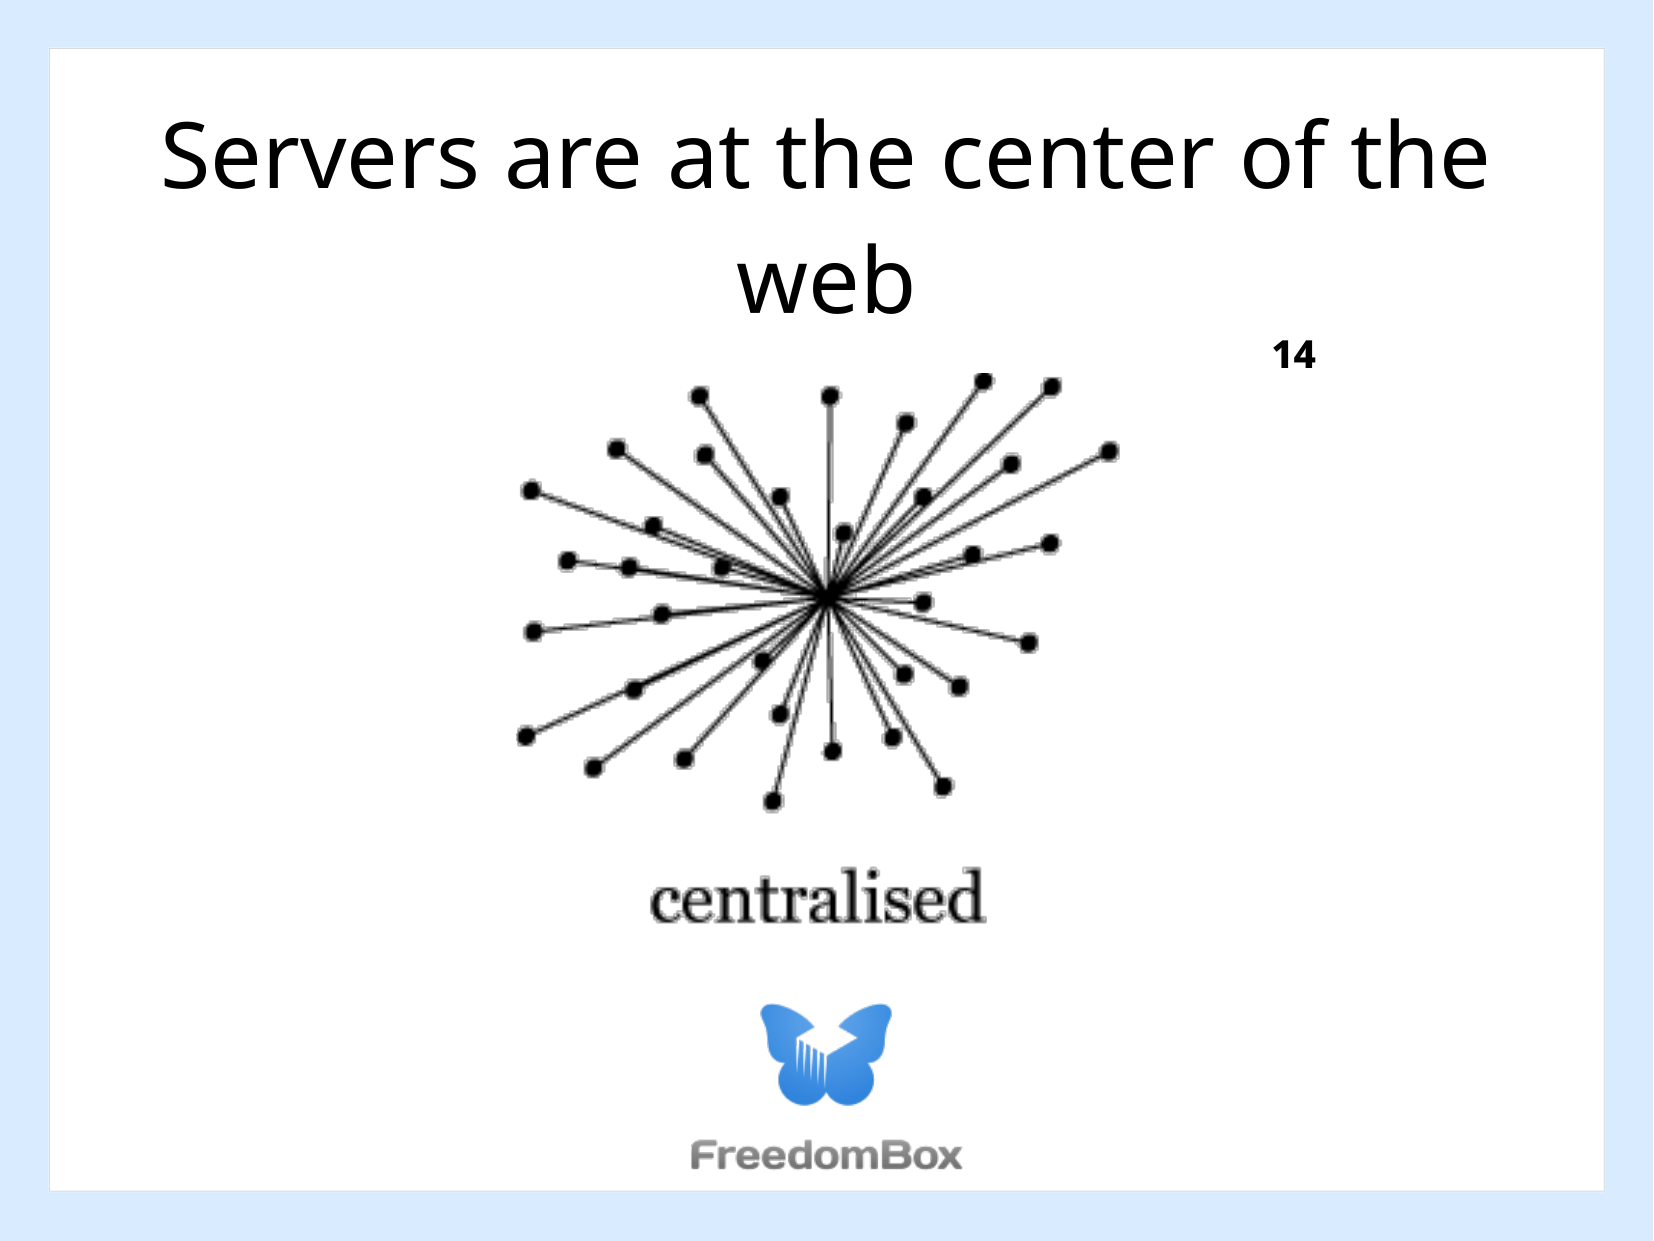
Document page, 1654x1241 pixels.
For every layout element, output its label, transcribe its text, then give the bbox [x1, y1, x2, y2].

text_box 14 [1267, 324, 1320, 406]
picture [0, 0, 1654, 1241]
title Servers are at the center of the web [82, 42, 1571, 264]
